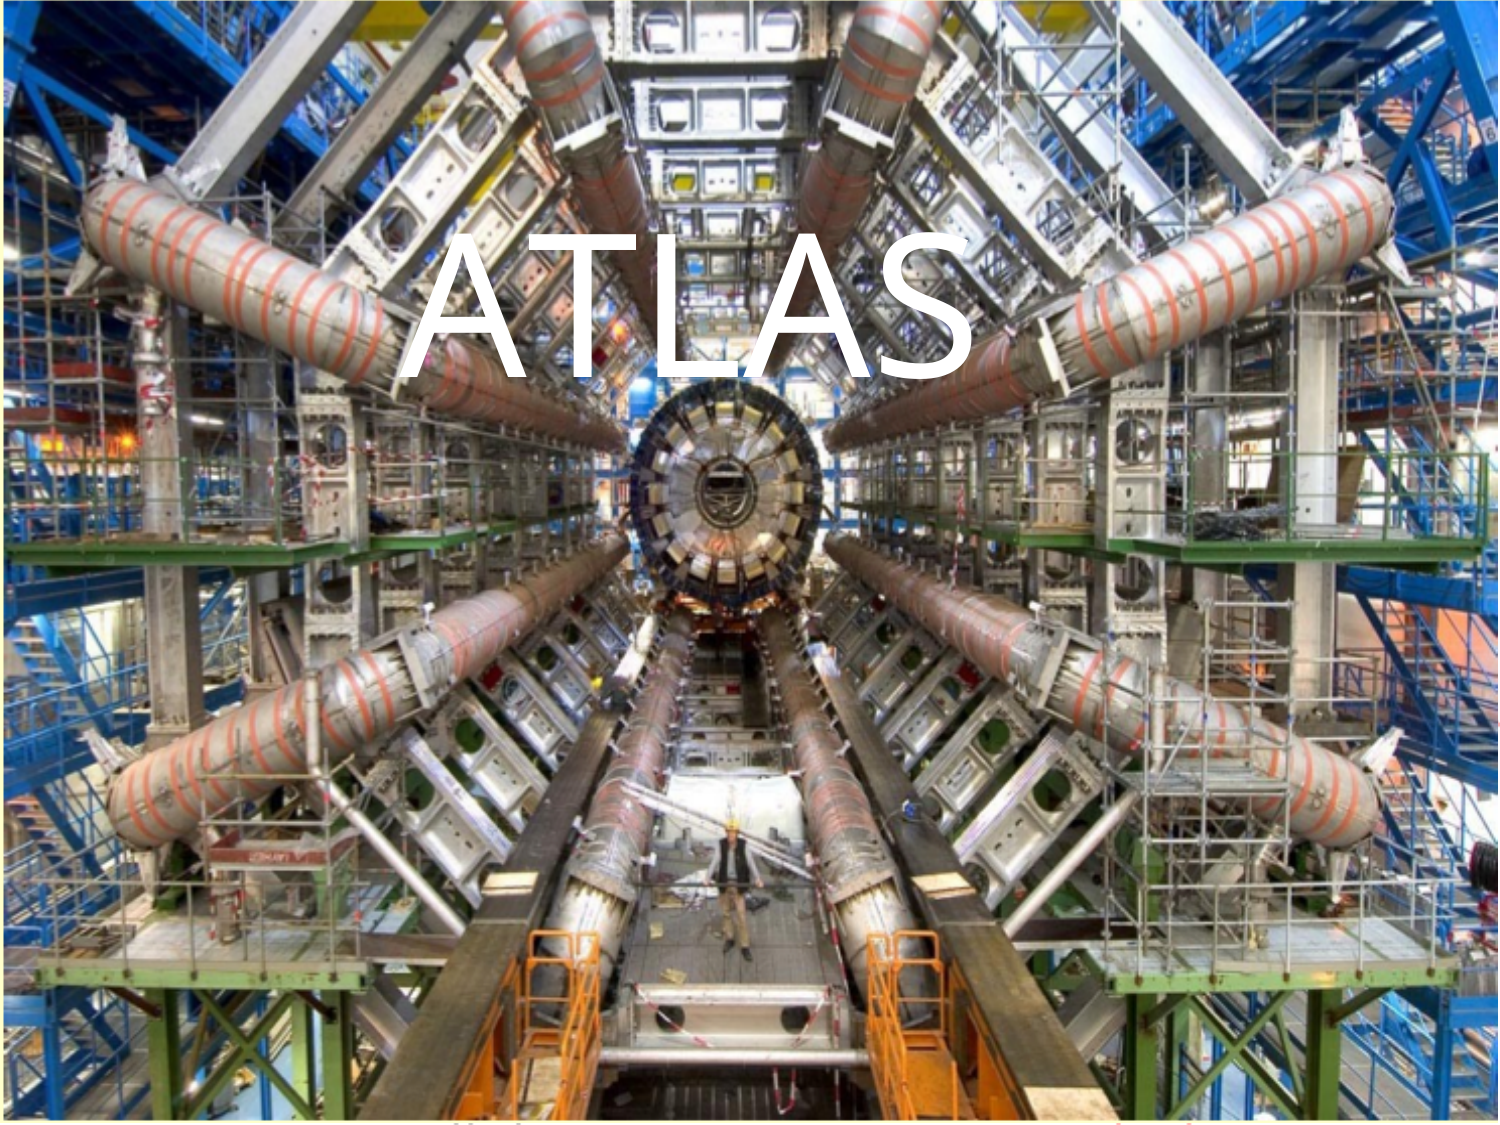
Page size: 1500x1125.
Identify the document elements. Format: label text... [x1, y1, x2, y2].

picture [0, 0, 1500, 1125]
text_box ATLAS [384, 170, 1118, 425]
